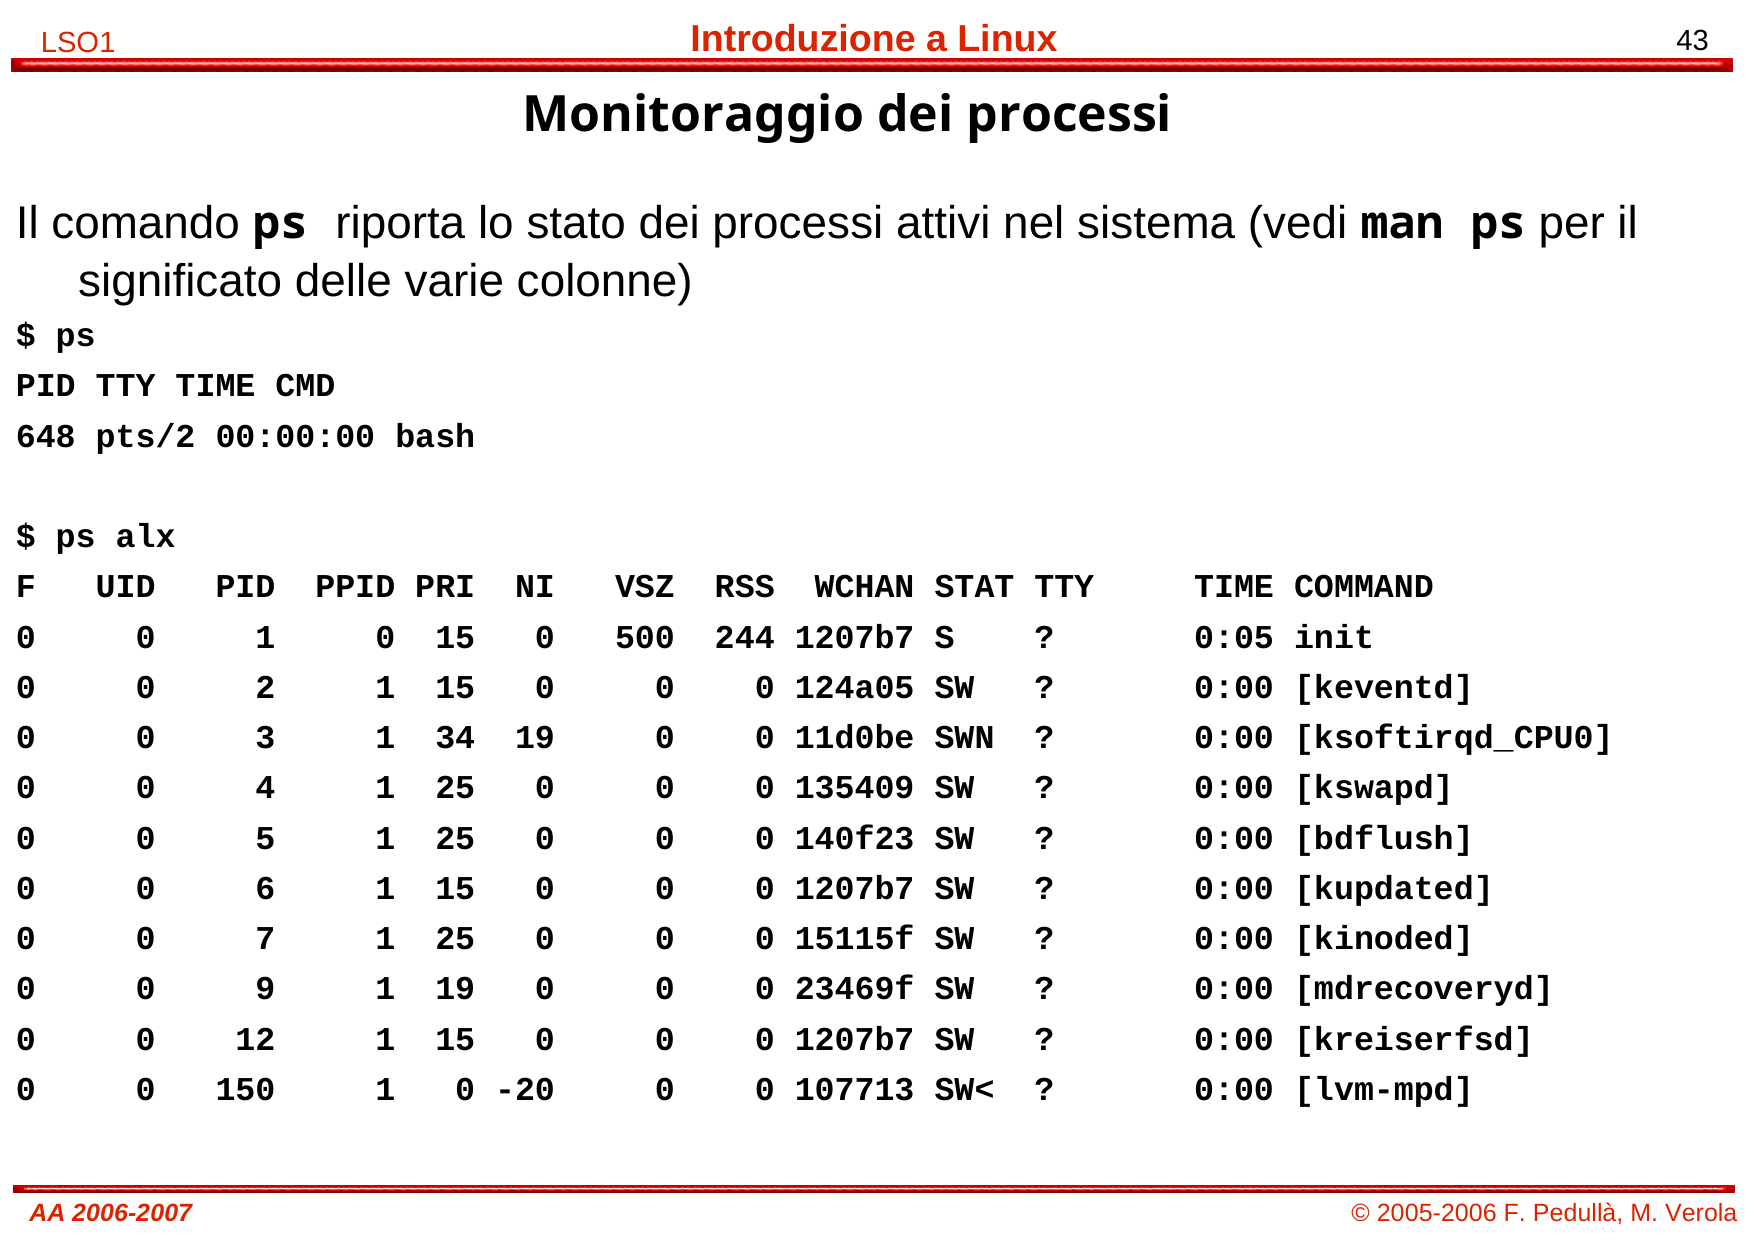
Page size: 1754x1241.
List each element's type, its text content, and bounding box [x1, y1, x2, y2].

title Monitoraggio dei processi [522, 66, 1231, 162]
picture [13, 1185, 1735, 1193]
list Il comando ps riporta lo stato dei processi attivi nel sistema (vedi man ps per il significato delle varie colonne) $ ps PID TTY TIME CMD 648 pts/2 00:00:00 bash $ ps alx F UID PID PPID PRI NI VSZ RSS WCHAN STAT TTY TIME COMMAND 0 0 1 0 15 0 500 244 1207b7 S ? 0:05 init 0 0 2 1 15 0 0 0 124a05 SW ? 0:00 [keventd] 0 0 3 1 34 19 0 0 11d0be SWN ? 0:00 [ksoftirqd_CPU0] 0 0 4 1 25 0 0 0 135409 SW ? 0:00 [kswapd] 0 0 5 1 25 0 0 0 140f23 SW ? 0:00 [bdflush] 0 0 6 1 15 0 0 0 1207b7 SW ? 0:00 [kupdated] 0 0 7 1 25 0 0 0 15115f SW ? 0:00 [kinoded] 0 0 9 1 19 0 0 0 23469f SW ? 0:00 [mdrecoveryd] 0 0 12 1 15 0 0 0 1207b7 SW ? 0:00 [kreiserfsd] 0 0 150 1 0 -20 0 0 107713 SW< ? 0:00 [lvm-mpd] [90, 189, 1701, 1185]
picture [11, 58, 1733, 72]
